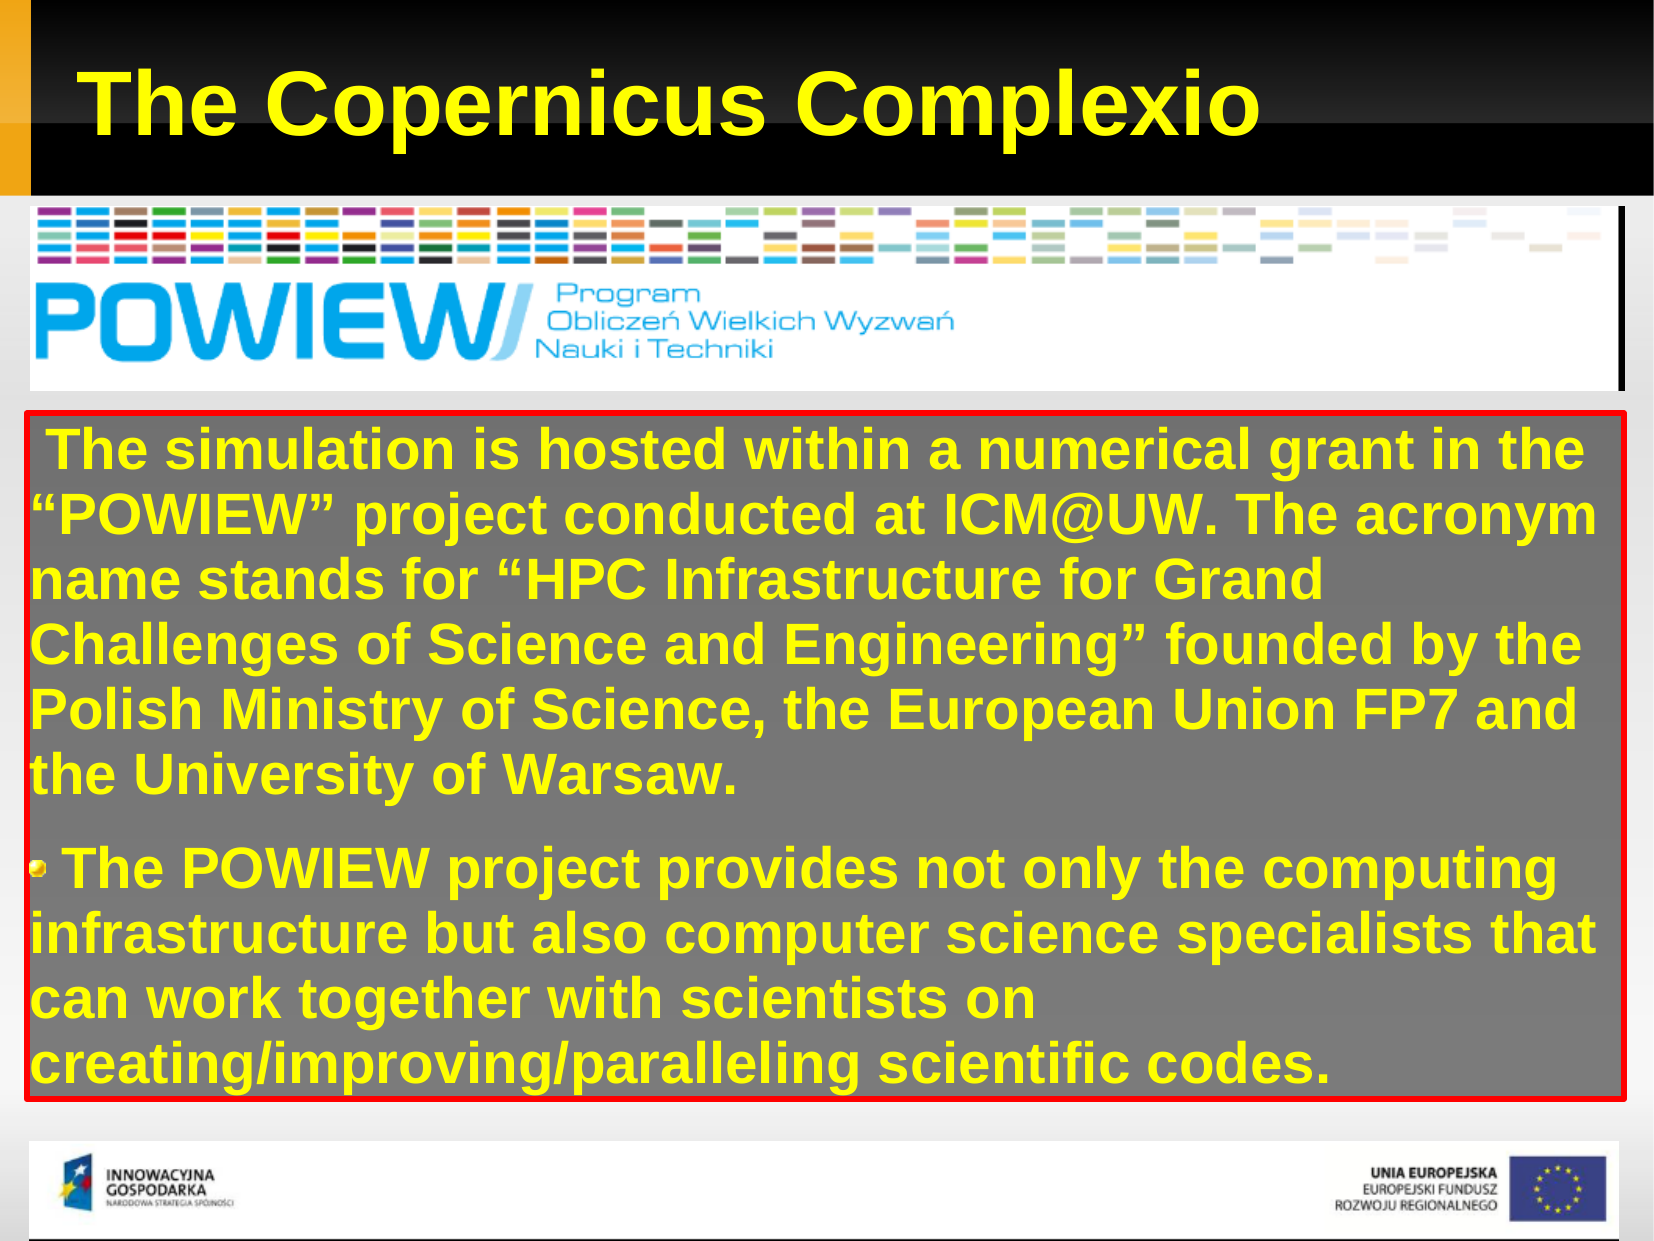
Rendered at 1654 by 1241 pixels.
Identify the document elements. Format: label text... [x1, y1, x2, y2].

title The Copernicus Complexio [76, 0, 1565, 206]
picture [0, 0, 1654, 1241]
list The simulation is hosted within a numerical grant in the “POWIEW” project conducted at ICM@UW. The acronym name stands for “HPC Infrastructure for Grand Challenges of Science and Engineering” founded by the Polish Ministry of Science, the European Union FP7 and the University of Warsaw. The POWIEW project provides not only the computing infrastructure but also computer science specialists that can work together with scientists on creating/improving/paralleling scientific codes. [26, 413, 1625, 1100]
